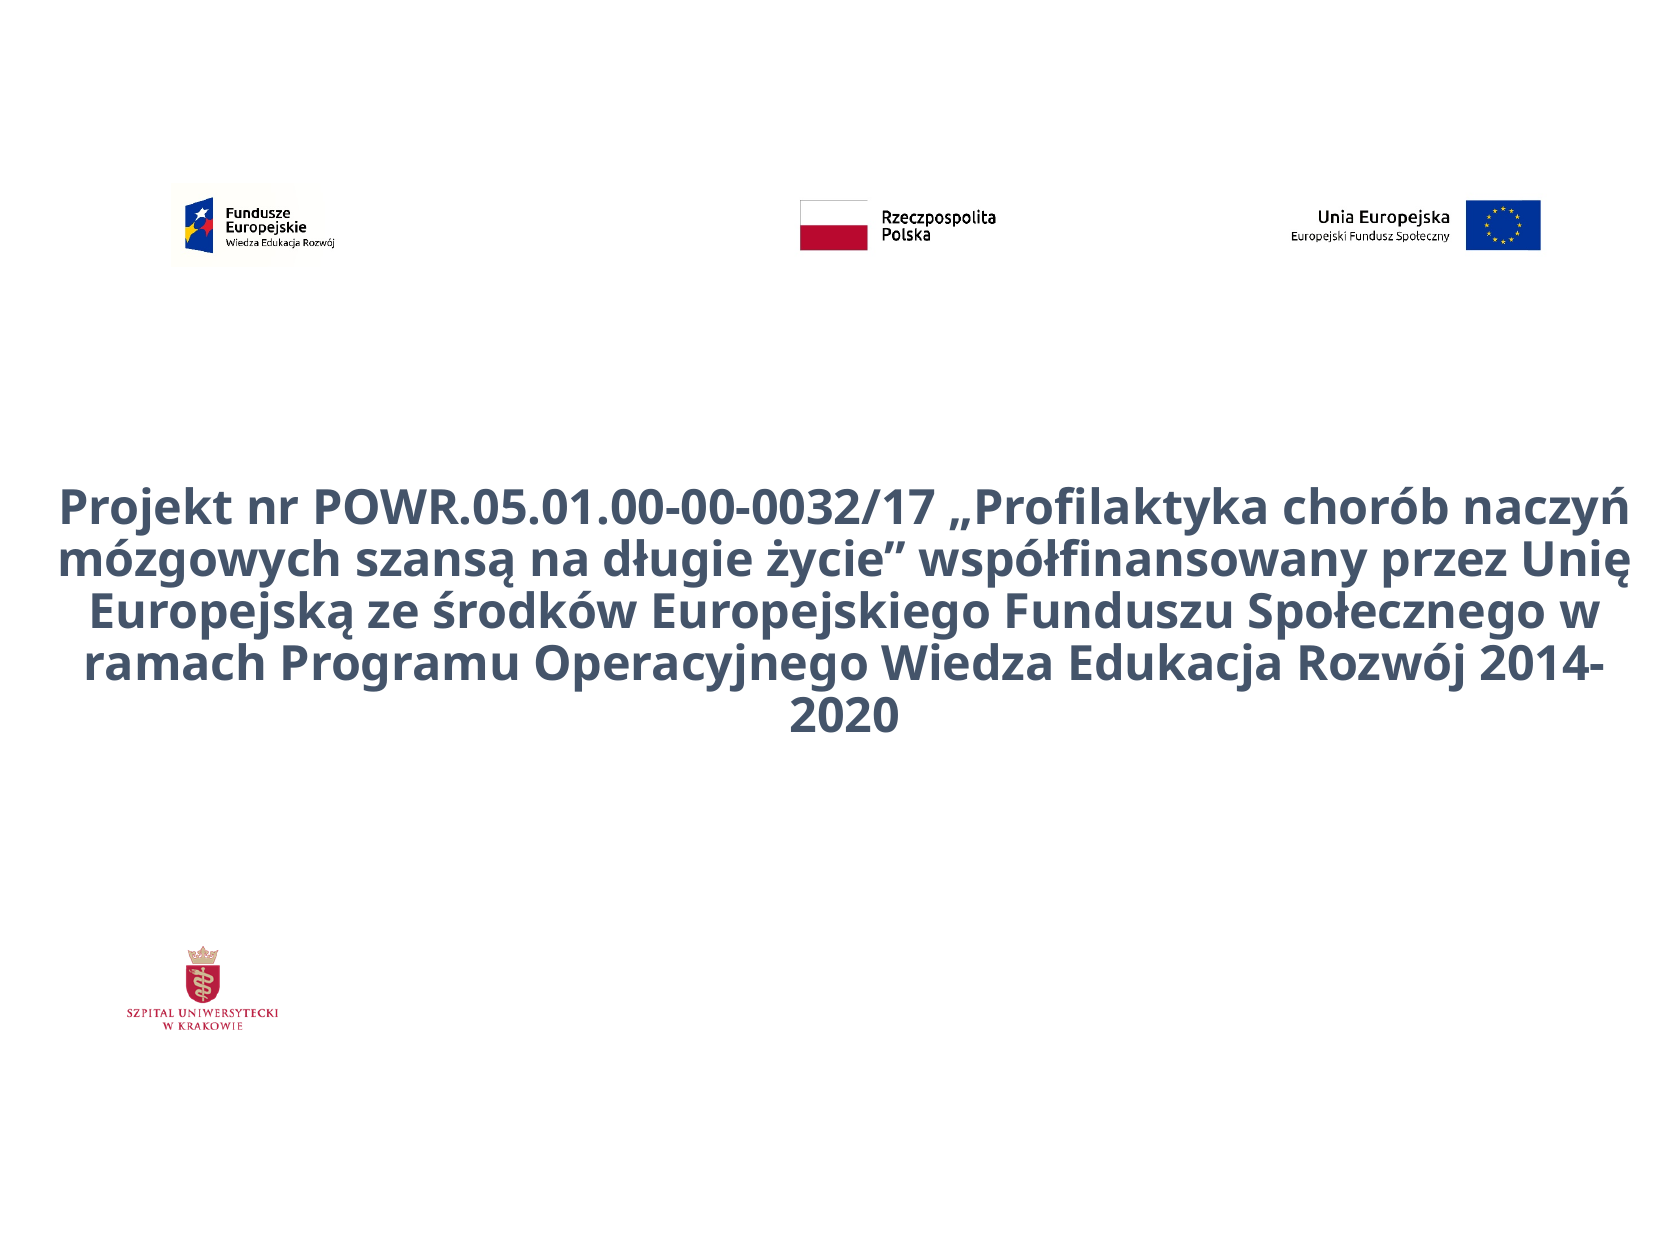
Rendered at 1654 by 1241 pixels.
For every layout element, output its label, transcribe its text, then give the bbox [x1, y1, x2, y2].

title Projekt nr POWR.05.01.00-00-0032/17 „Profilaktyka chorób naczyń mózgowych szansą na długie życie” współfinansowany przez Unię Europejską ze środków Europejskiego Funduszu Społecznego w ramach Programu Operacyjnego Wiedza Edukacja Rozwój 2014-2020 [35, 354, 1654, 751]
picture [785, 183, 1010, 267]
picture [1275, 183, 1557, 267]
picture [127, 946, 278, 1030]
picture [171, 183, 348, 267]
